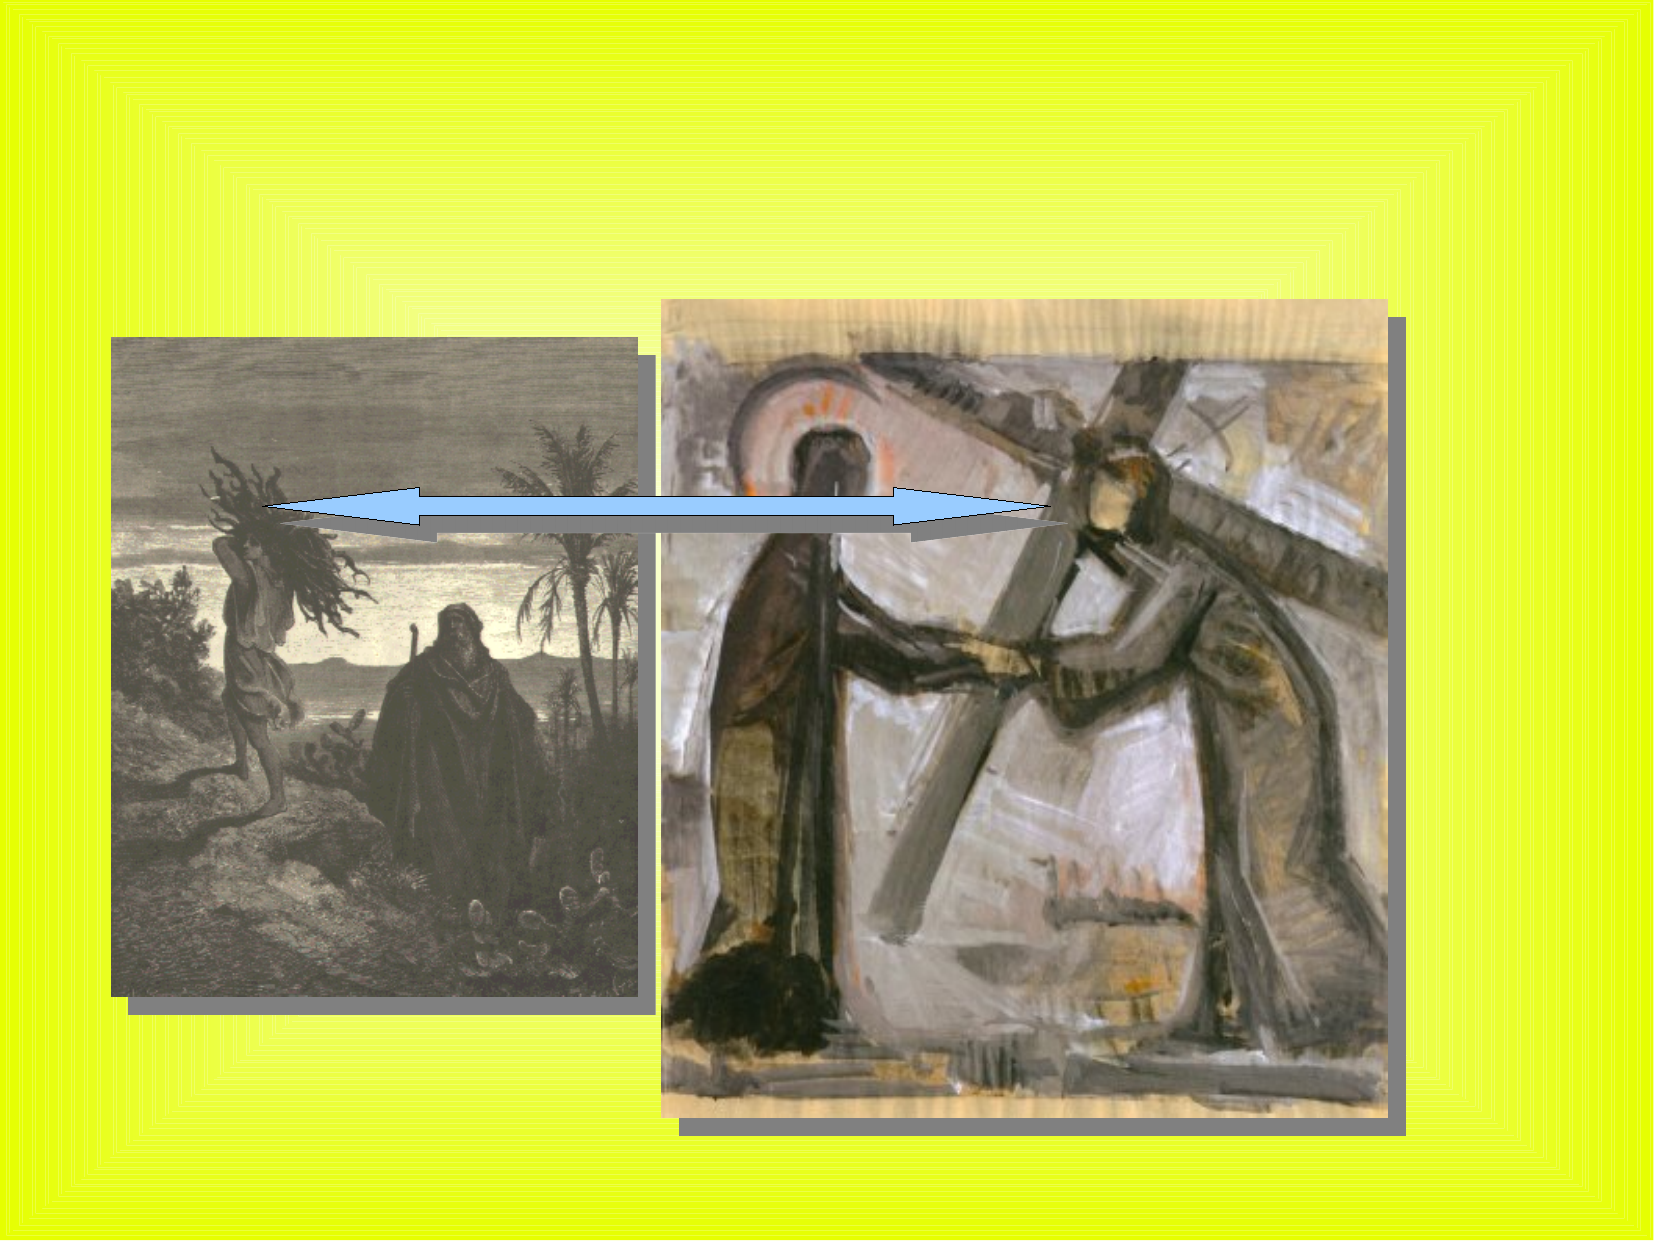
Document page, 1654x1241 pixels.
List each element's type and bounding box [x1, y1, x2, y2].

picture [111, 337, 638, 997]
text_box [262, 487, 1051, 526]
picture [661, 299, 1388, 1118]
